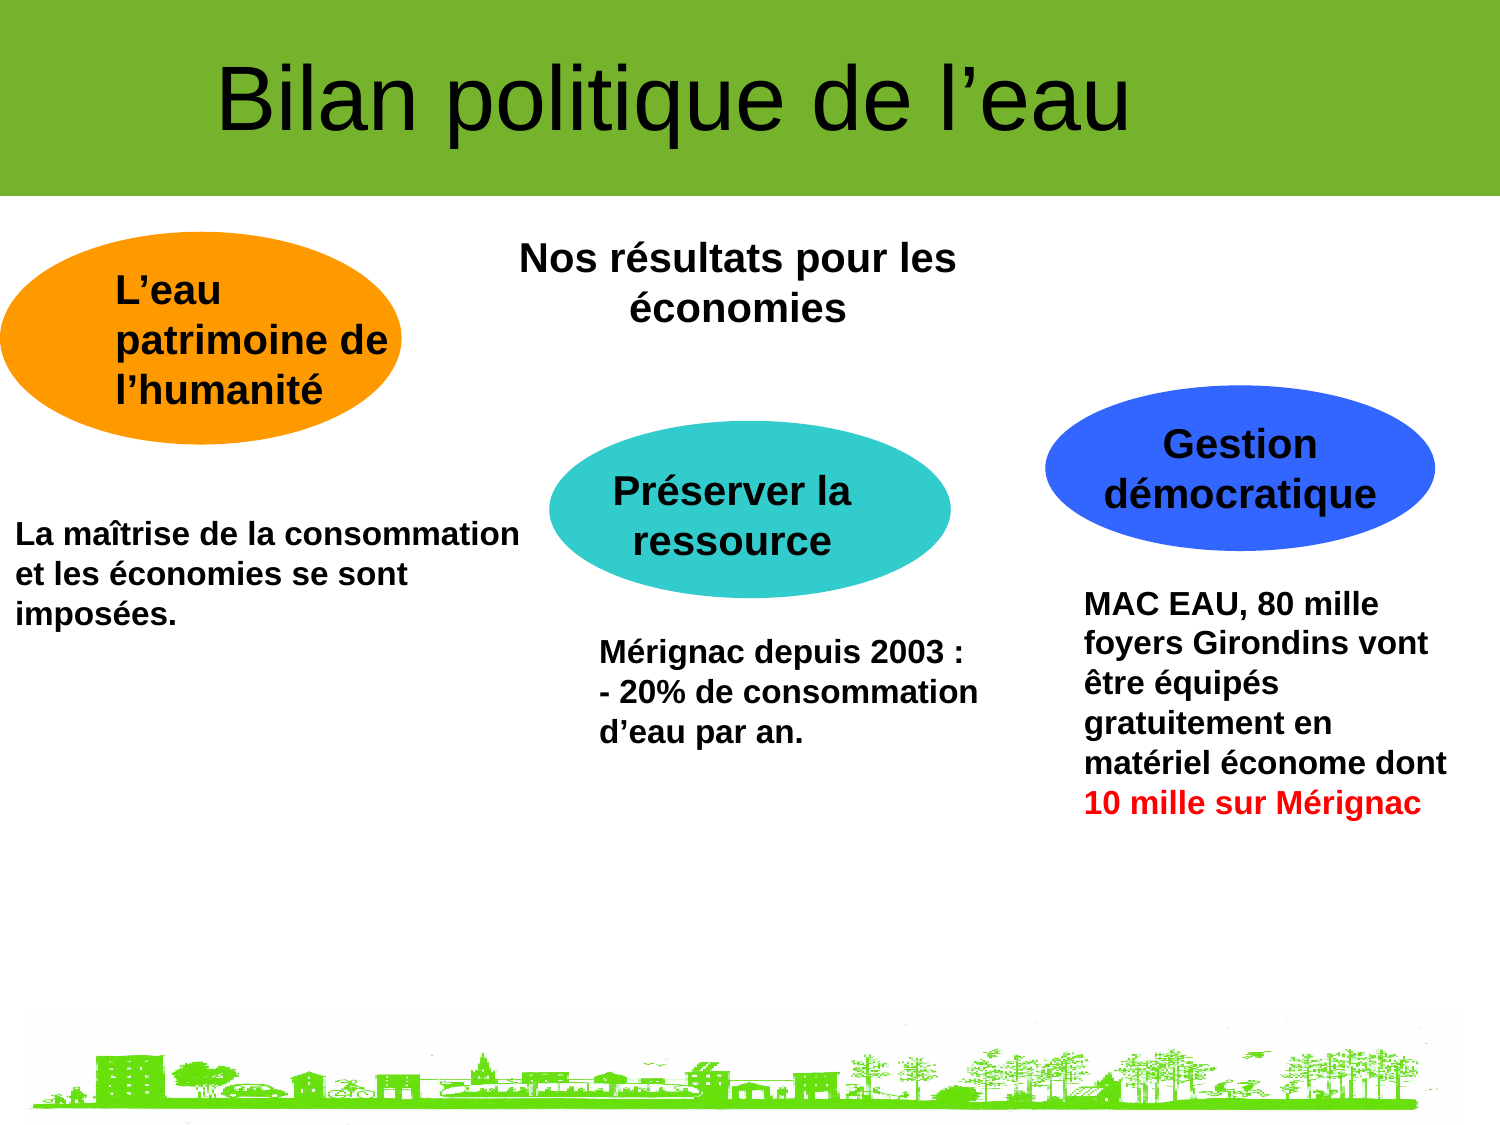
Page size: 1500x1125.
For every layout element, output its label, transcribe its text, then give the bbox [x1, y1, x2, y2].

text_box MAC EAU, 80 mille foyers Girondins vont être équipés gratuitement en matériel économe dont 10 mille sur Mérignac [1069, 574, 1482, 829]
text_box [1096, 524, 1385, 552]
text_box La maîtrise de la consommation et les économies se sont imposées. [0, 444, 559, 802]
text_box Gestion démocratique [1033, 408, 1448, 524]
text_box [0, 231, 327, 444]
text_box [607, 572, 893, 599]
title Bilan politique de l’eau [0, 0, 1351, 188]
text_box Nos résultats pour les économies [466, 223, 1010, 338]
text_box [0, 0, 1500, 196]
text_box Mérignac depuis 2003 : - 20% de consommation d’eau par an. [584, 623, 1080, 878]
text_box Préserver la ressource [559, 456, 951, 572]
text_box L’eau patrimoine de l’humanité [100, 255, 420, 421]
picture [29, 1011, 1459, 1125]
text_box [589, 420, 911, 456]
text_box [1106, 385, 1375, 408]
